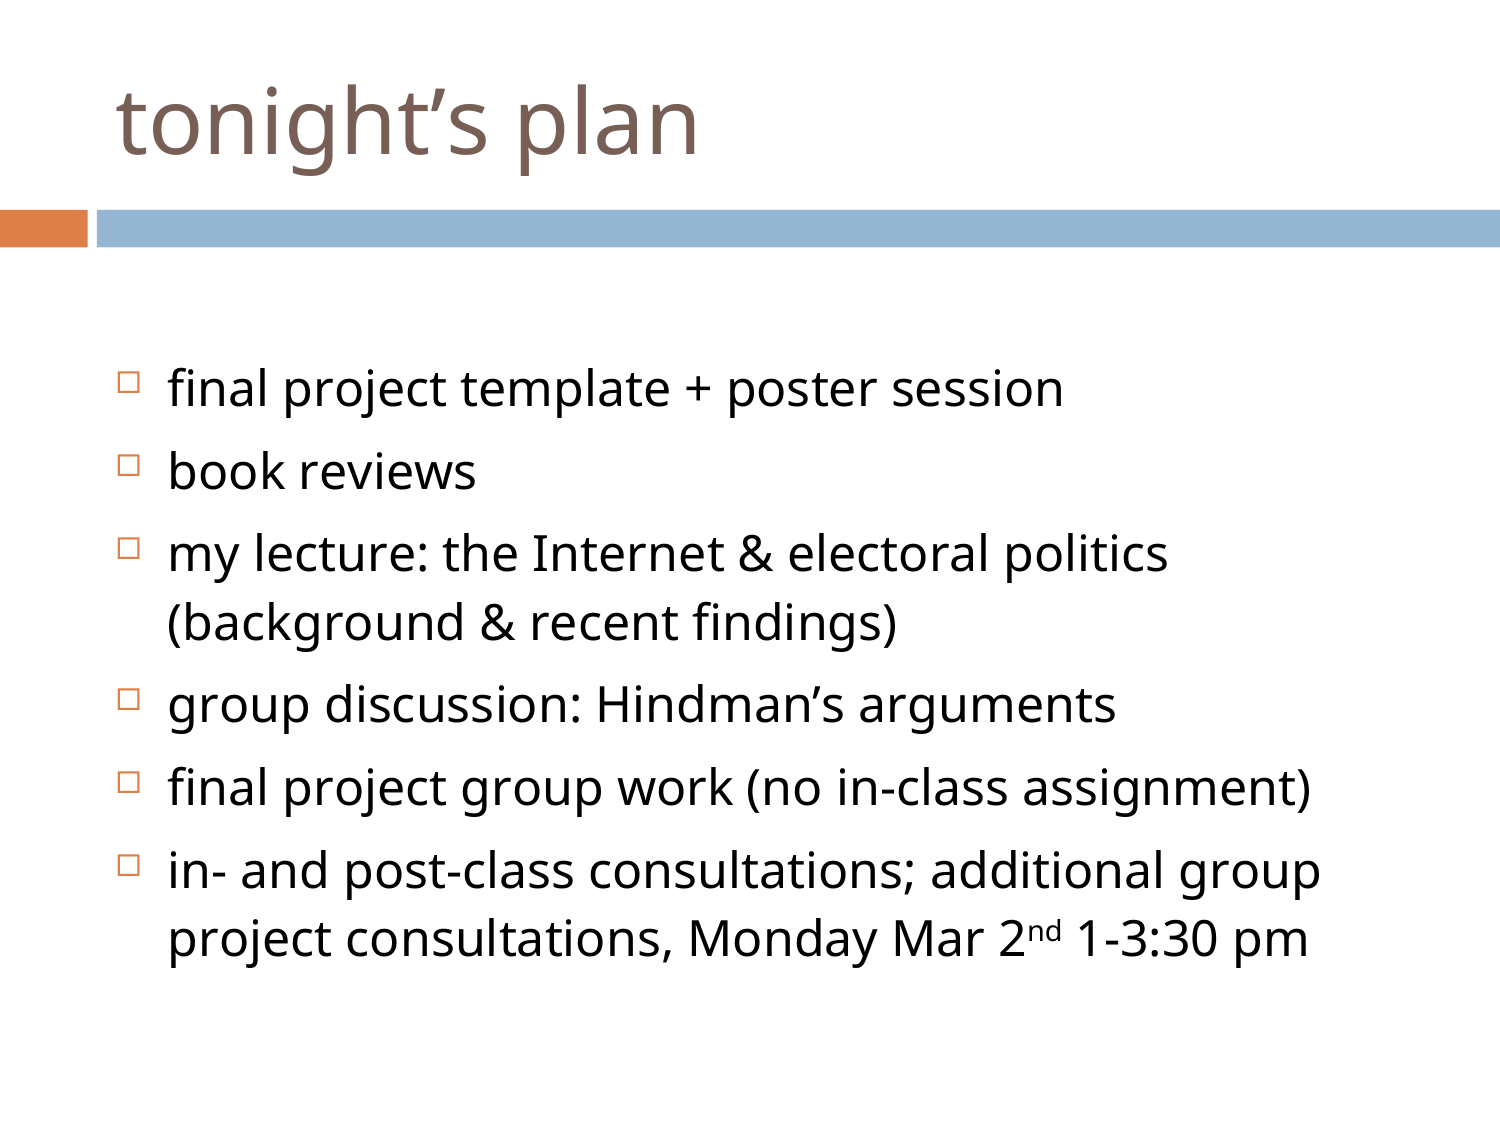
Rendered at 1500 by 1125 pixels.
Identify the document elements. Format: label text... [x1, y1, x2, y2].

title tonight’s plan [100, 37, 1438, 201]
list final project template + poster session book reviews my lecture: the Internet & electoral politics (background & recent findings) group discussion: Hindman’s arguments final project group work (no in-class assignment) in- and post-class consultations; additional group project consultations, Monday Mar 2nd 1-3:30 pm [100, 262, 1438, 1079]
